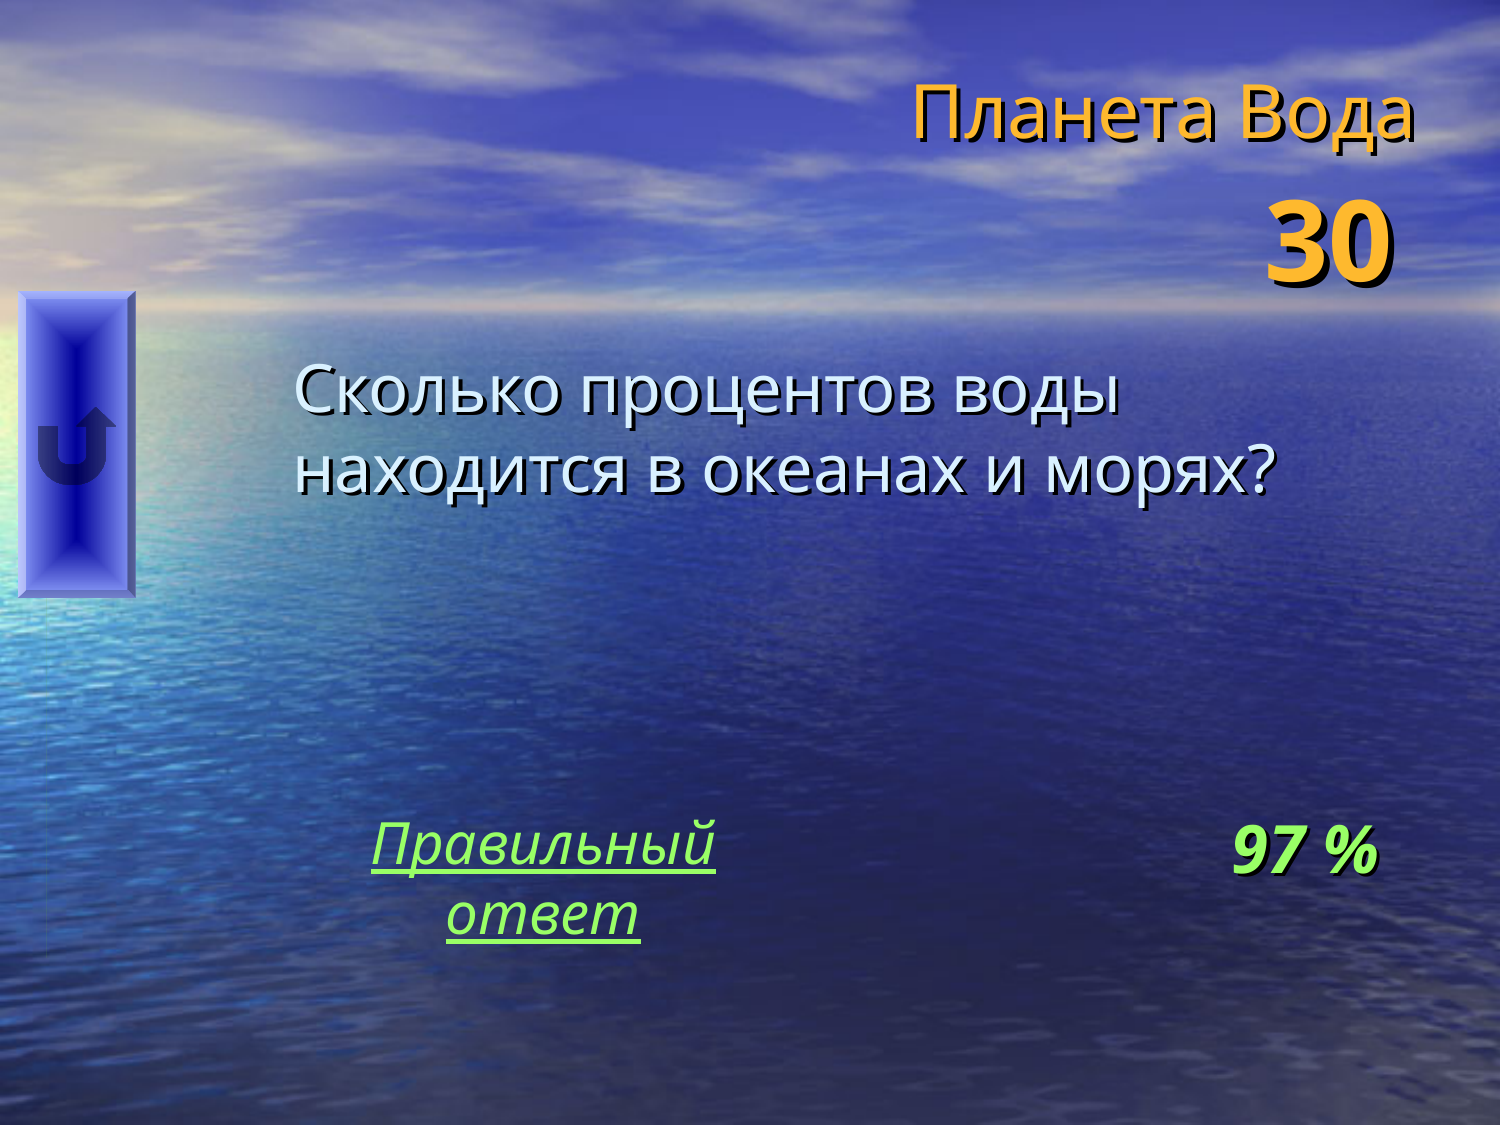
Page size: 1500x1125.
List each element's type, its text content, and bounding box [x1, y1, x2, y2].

title Планета Вода [844, 54, 1483, 161]
text_box [19, 290, 136, 598]
text_box 97 % [253, 798, 1412, 1094]
subtitle Сколько процентов воды находится в океанах и морях? [277, 337, 1447, 764]
text_box 30 [1234, 160, 1424, 291]
picture [0, 0, 1500, 1125]
text_box 60 [17, 290, 26, 598]
text_box Правильный ответ [253, 798, 833, 882]
